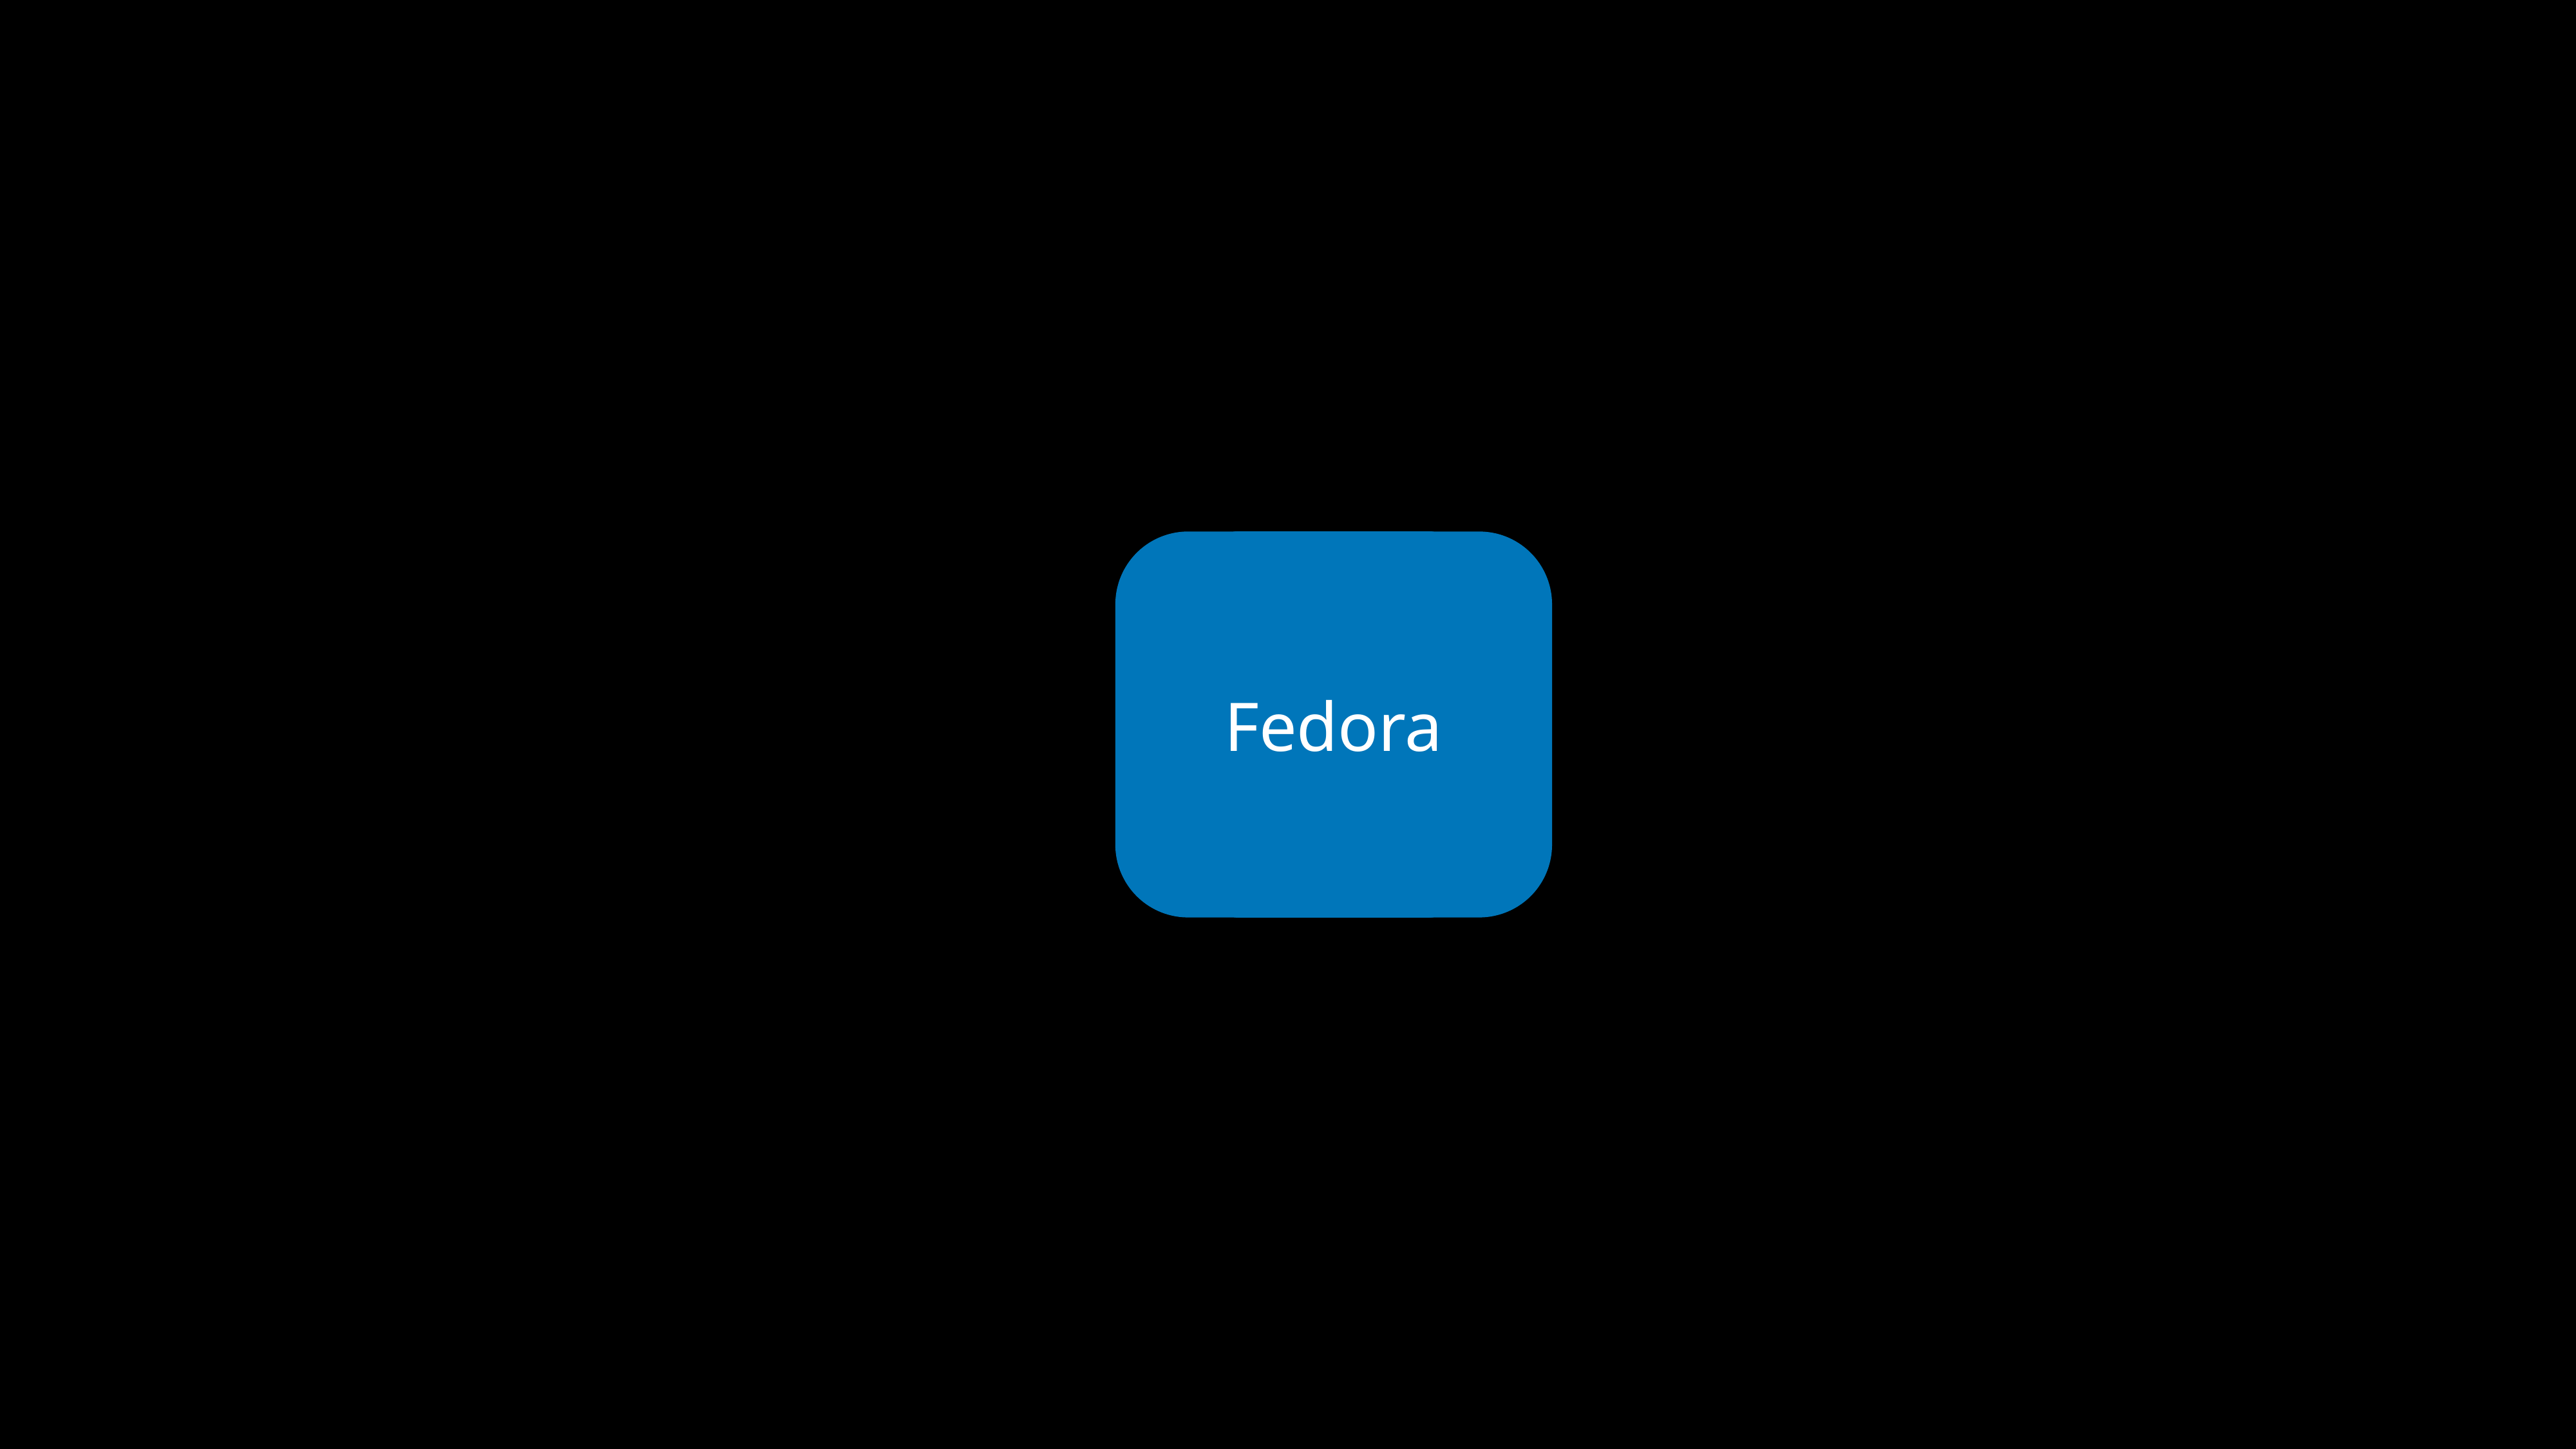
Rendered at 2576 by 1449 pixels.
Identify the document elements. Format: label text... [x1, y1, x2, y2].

text_box Fedora [1115, 531, 1553, 918]
